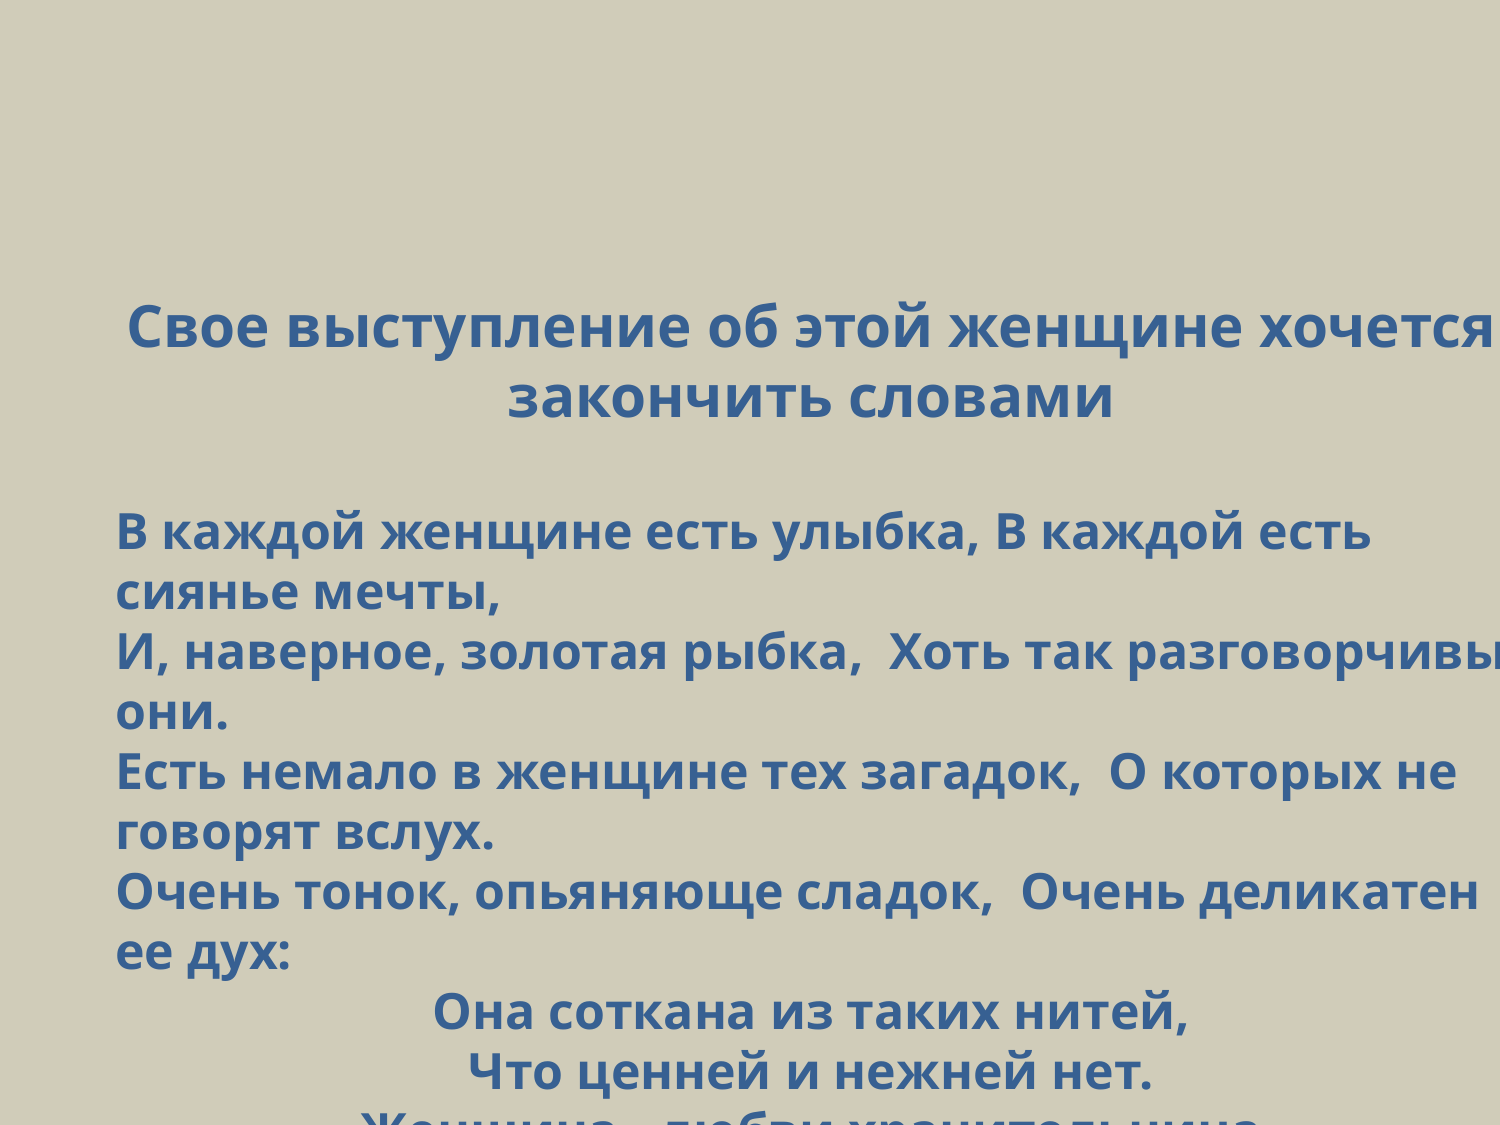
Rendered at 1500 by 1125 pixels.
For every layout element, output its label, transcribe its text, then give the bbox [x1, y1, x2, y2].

text_box Свое выступление об этой женщине хочется закончить словами В каждой женщине есть улыбка, В каждой есть сиянье мечты, И, наверное, золотая рыбка, Хоть так разговорчивы они. Есть немало в женщине тех загадок, О которых не говорят вслух. Очень тонок, опьяняюще сладок, Очень деликатен ее дух: Она соткана из таких нитей, Что ценней и нежней нет. Женщина - любви хранительница И спокойный, мощный свет. [100, 281, 1500, 1115]
